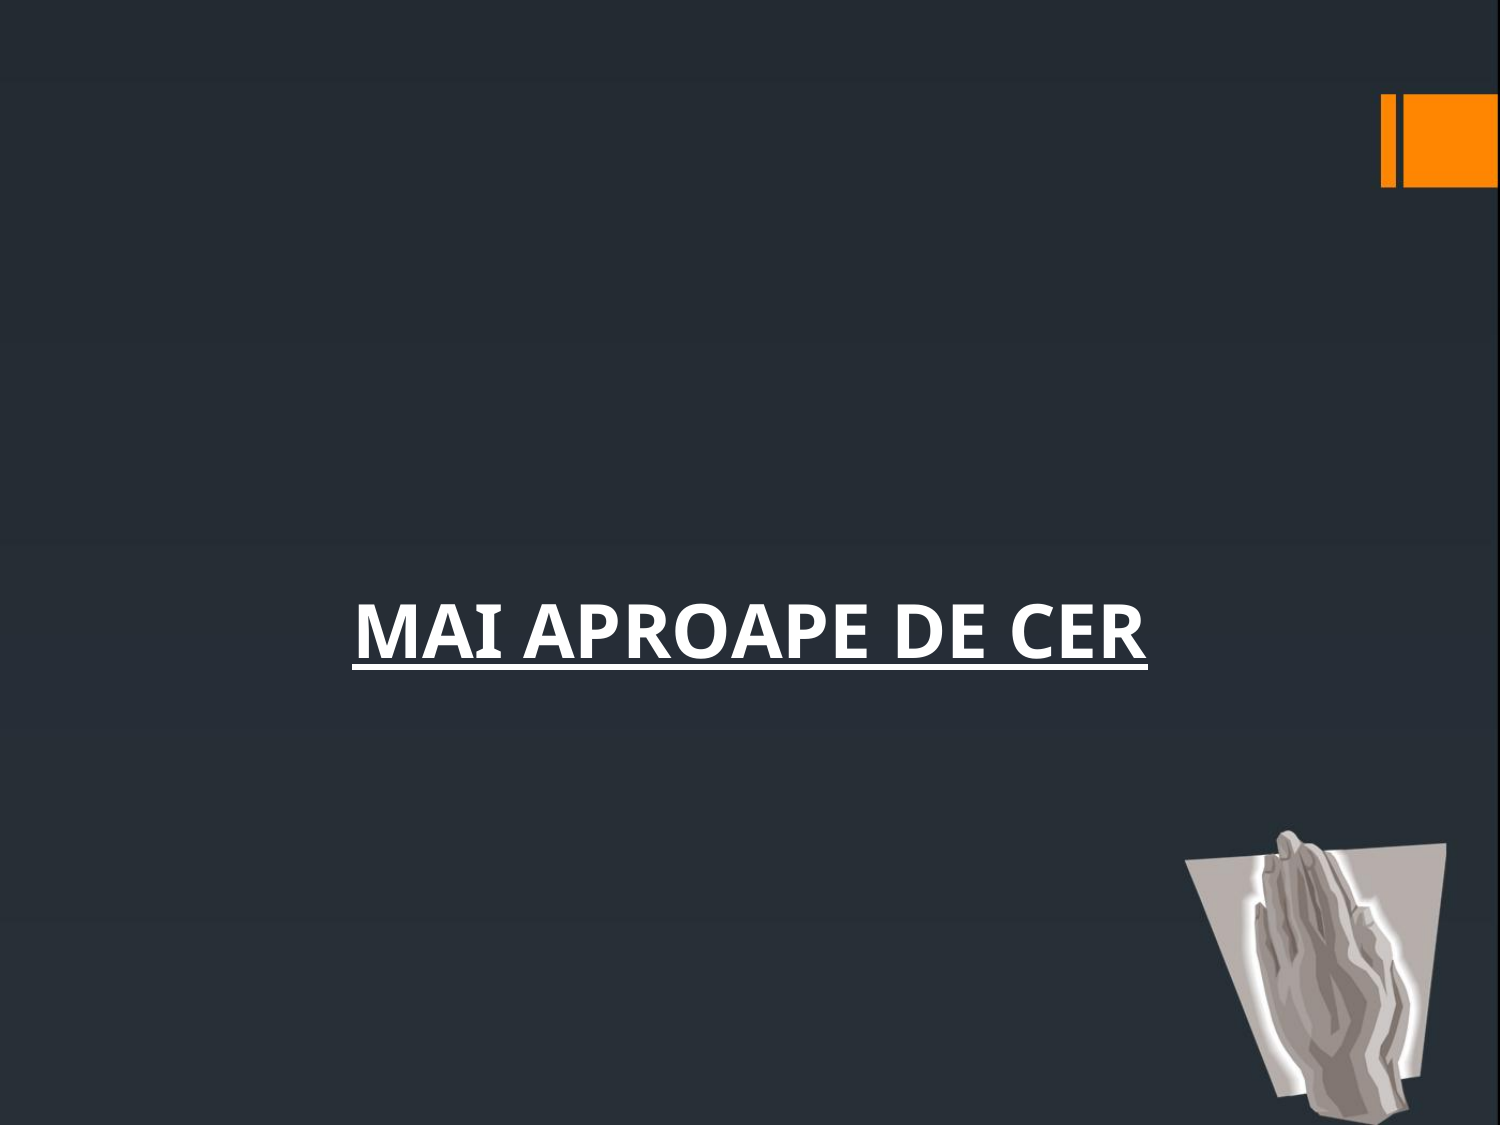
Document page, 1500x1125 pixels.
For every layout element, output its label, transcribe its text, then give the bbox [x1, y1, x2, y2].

title MAI APROAPE DE CER [112, 574, 1388, 682]
picture [0, 0, 1500, 1125]
